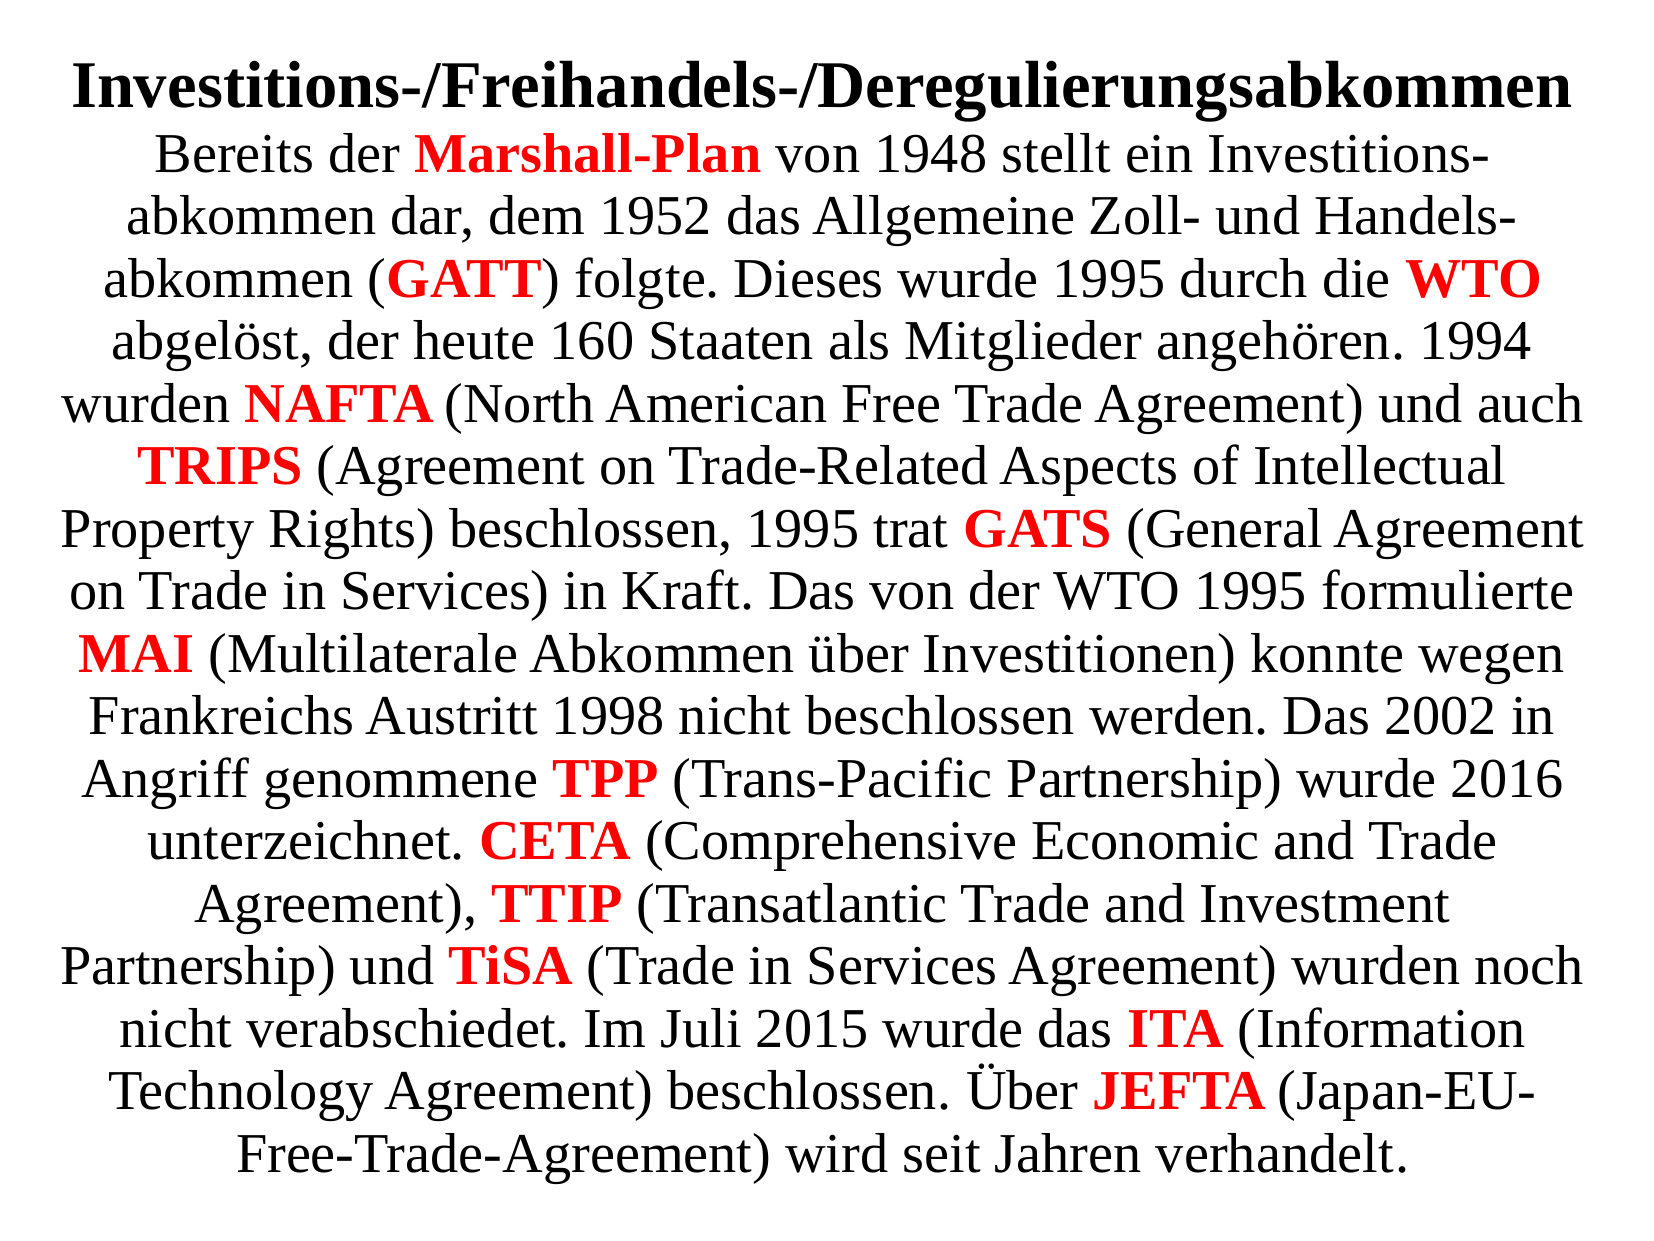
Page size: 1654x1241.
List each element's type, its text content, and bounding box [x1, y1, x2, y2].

text_box Investitions-/Freihandels-/Deregulierungsabkommen Bereits der Marshall-Plan von 1948 stellt ein Investitions-abkommen dar, dem 1952 das Allgemeine Zoll- und Handels-abkommen (GATT) folgte. Dieses wurde 1995 durch die WTO abgelöst, der heute 160 Staaten als Mitglieder angehören. 1994 wurden NAFTA (North American Free Trade Agreement) und auch TRIPS (Agreement on Trade-Related Aspects of Intellectual Property Rights) beschlossen, 1995 trat GATS (General Agreement on Trade in Services) in Kraft. Das von der WTO 1995 formulierte MAI (Multilaterale Abkommen über Investitionen) konnte wegen Frankreichs Austritt 1998 nicht beschlossen werden. Das 2002 in Angriff genommene TPP (Trans-Pacific Partnership) wurde 2016 unterzeichnet. CETA (Comprehensive Economic and Trade Agreement), TTIP (Transatlantic Trade and Investment Partnership) und TiSA (Trade in Services Agreement) wurden noch nicht verabschiedet. Im Juli 2015 wurde das ITA (Information Technology Agreement) beschlossen. Über JEFTA (Japan-EU-Free-Trade-Agreement) wird seit Jahren verhandelt. [45, 40, 1616, 1192]
